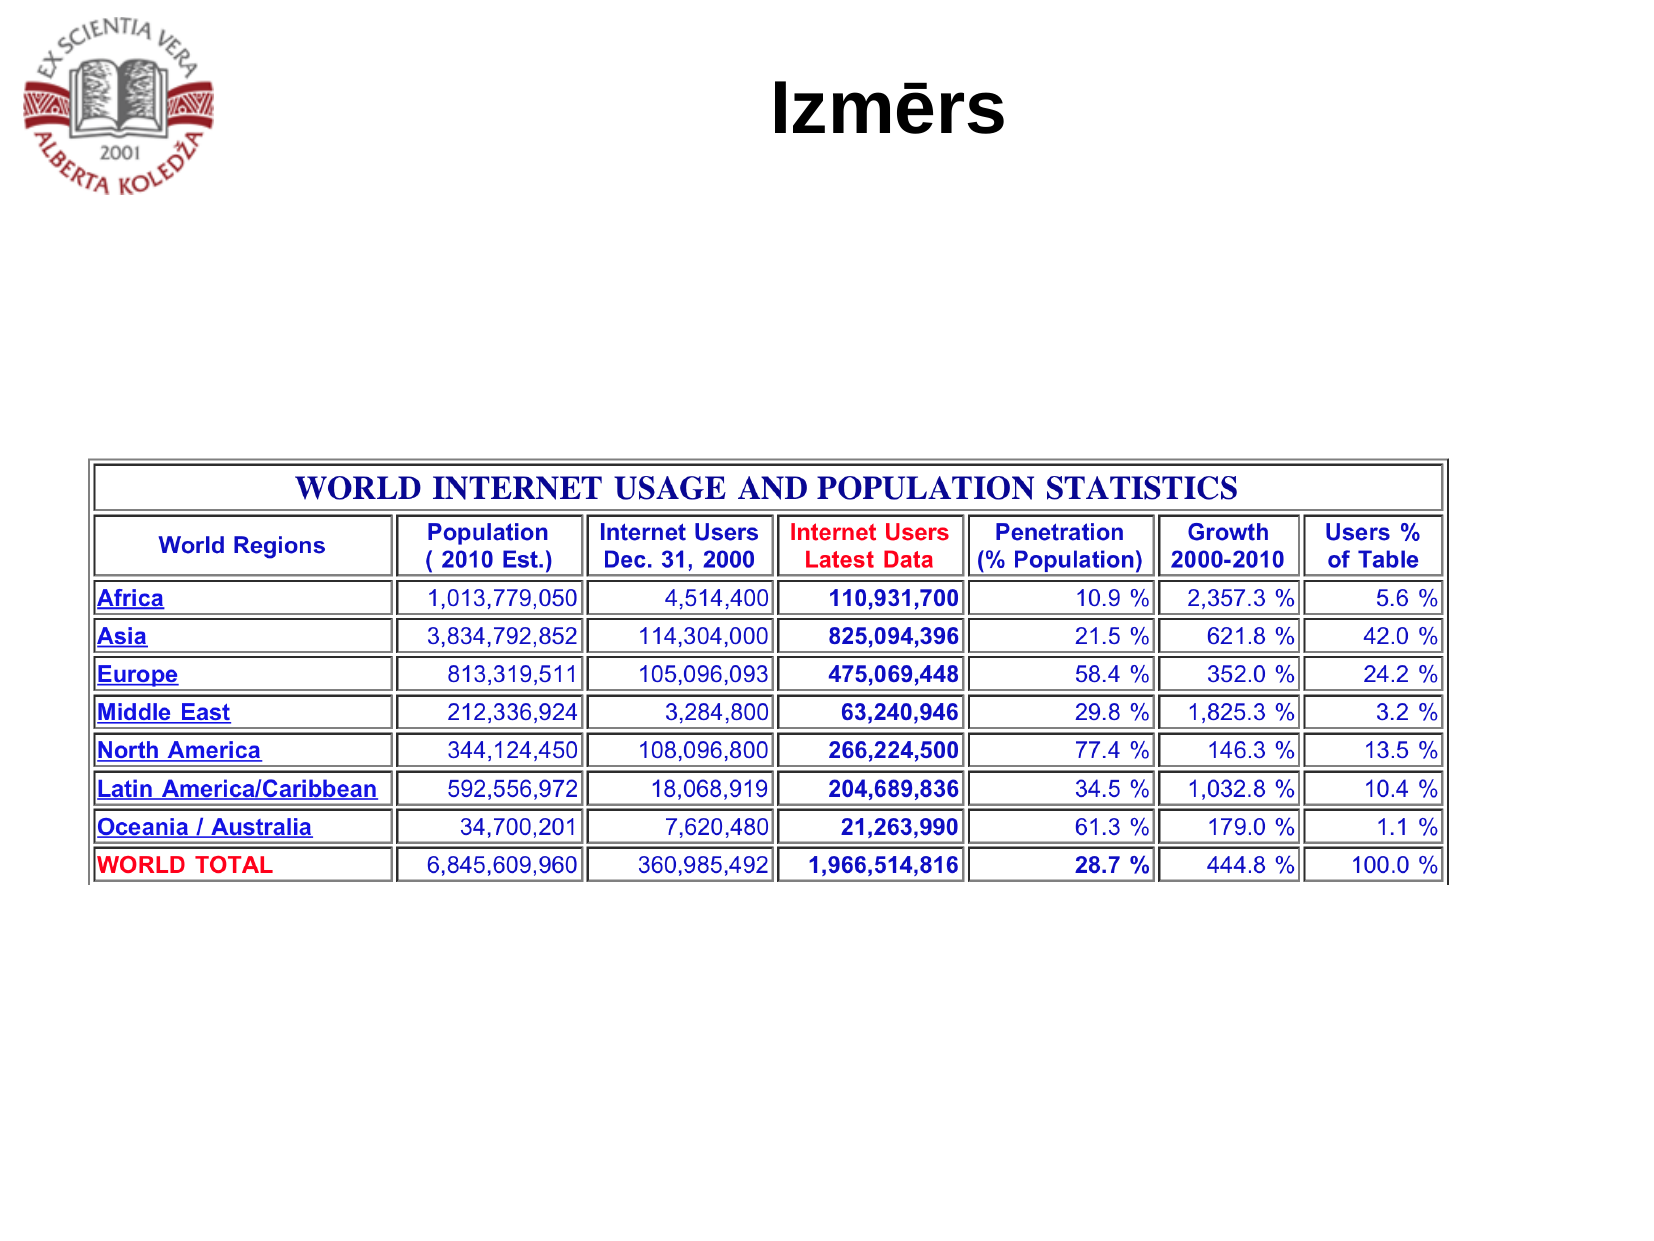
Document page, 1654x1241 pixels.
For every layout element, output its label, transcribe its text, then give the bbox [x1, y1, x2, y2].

title Izmērs [206, 49, 1571, 166]
picture [23, 17, 214, 195]
text_box [75, 200, 1463, 1101]
